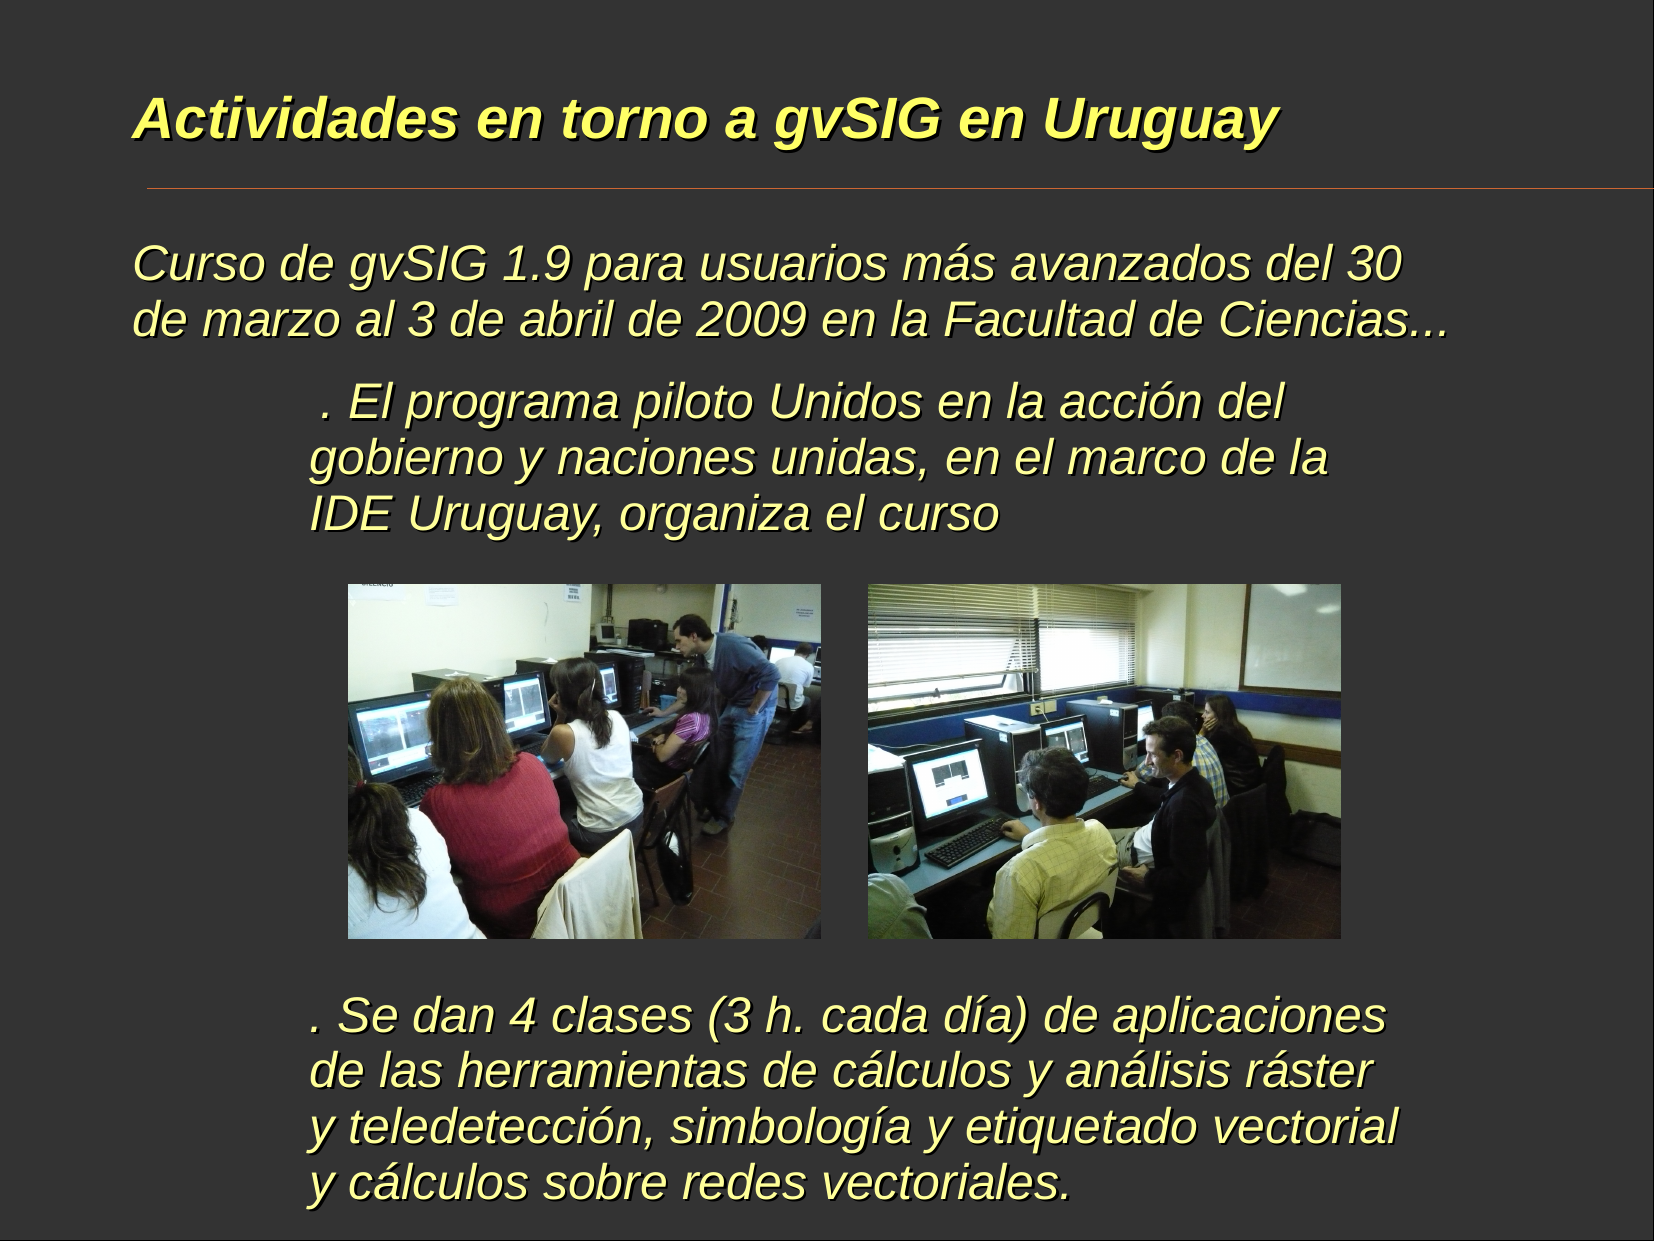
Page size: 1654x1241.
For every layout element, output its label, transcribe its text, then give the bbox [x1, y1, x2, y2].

picture [868, 584, 1341, 939]
text_box [0, 0, 1654, 1241]
text_box Actividades en torno a gvSIG en Uruguay [118, 78, 1536, 169]
text_box Curso de gvSIG 1.9 para usuarios más avanzados del 30 de marzo al 3 de abril de 2009 en la Facultad de Ciencias... [118, 228, 1477, 355]
text_box . El programa piloto Unidos en la acción del gobierno y naciones unidas, en el marco de la IDE Uruguay, organiza el curso . Se dan 4 clases (3 h. cada día) de aplicaciones de las herramientas de cálculos y análisis ráster y teledetección, simbología y etiquetado vectorial y cálculos sobre redes vectoriales. [295, 366, 1418, 1218]
picture [348, 584, 821, 939]
